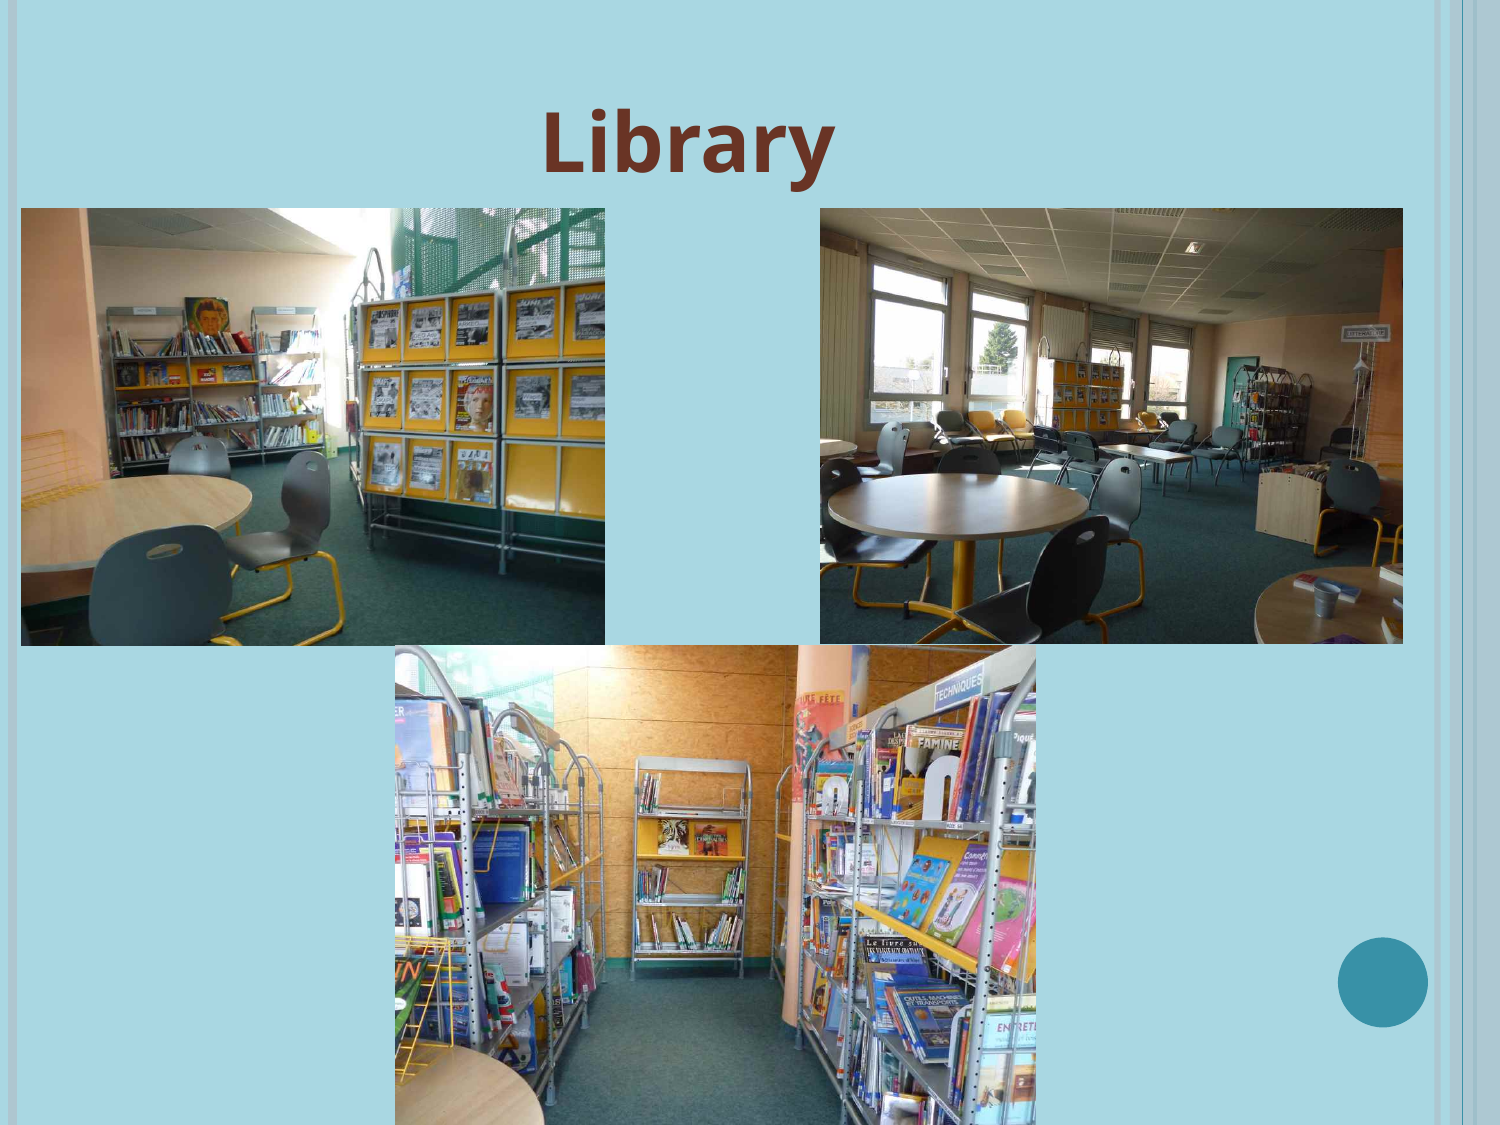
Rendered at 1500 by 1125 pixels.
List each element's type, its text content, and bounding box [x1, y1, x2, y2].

title Library [75, 45, 1300, 233]
picture [21, 208, 1403, 1125]
